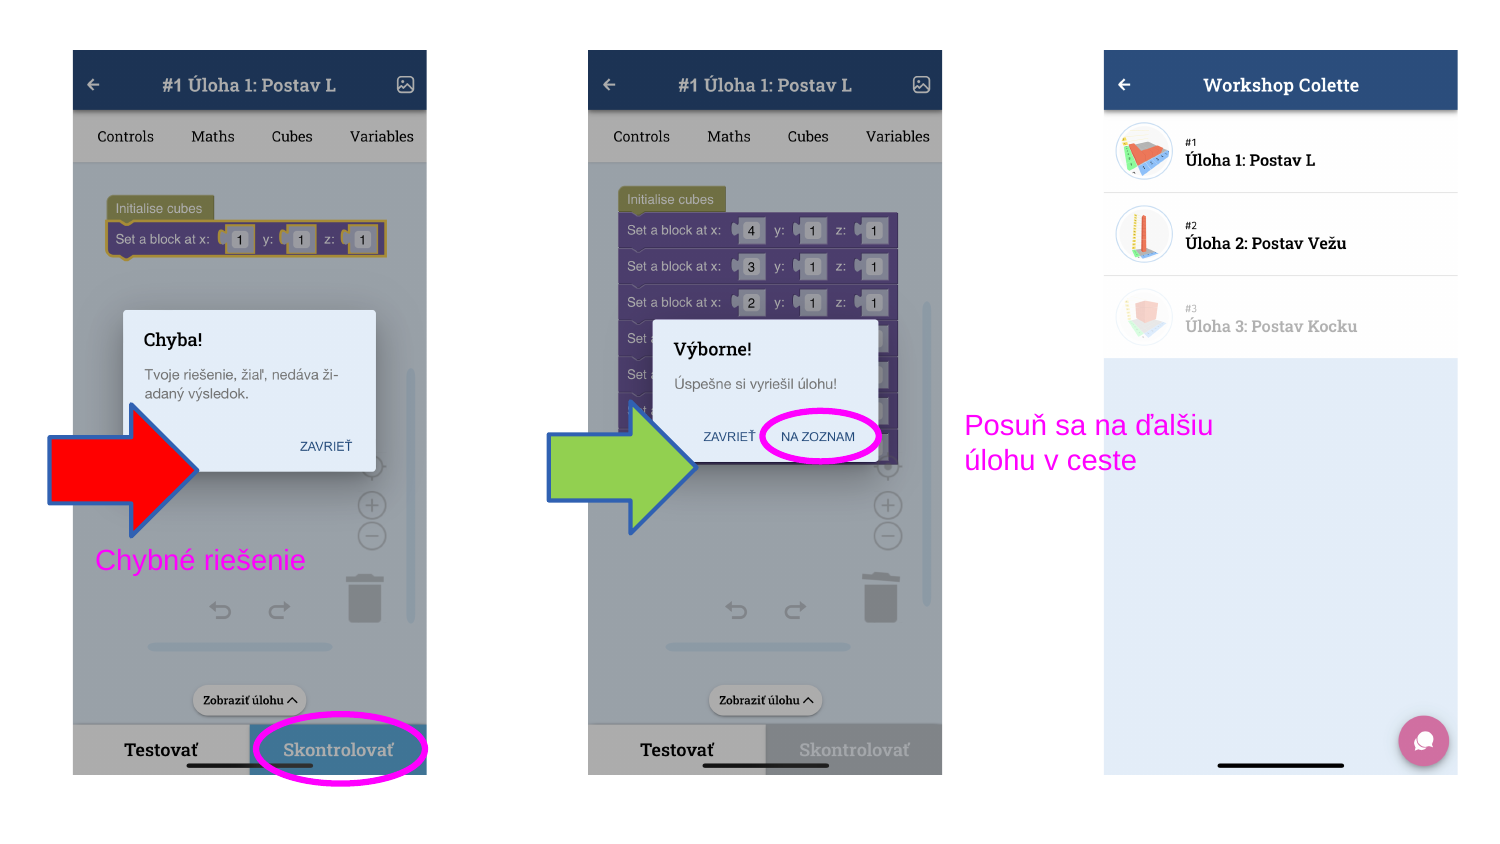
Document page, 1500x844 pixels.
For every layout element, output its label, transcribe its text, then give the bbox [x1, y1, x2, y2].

picture [588, 50, 943, 775]
text_box [49, 404, 198, 537]
text_box Posuň sa na ďalšiu úlohu v ceste [949, 398, 1257, 485]
picture [1103, 50, 1458, 775]
picture [407, 758, 427, 775]
picture [72, 50, 427, 775]
picture [260, 718, 421, 775]
text_box [548, 401, 697, 534]
text_box Chybné riešenie [79, 533, 388, 584]
